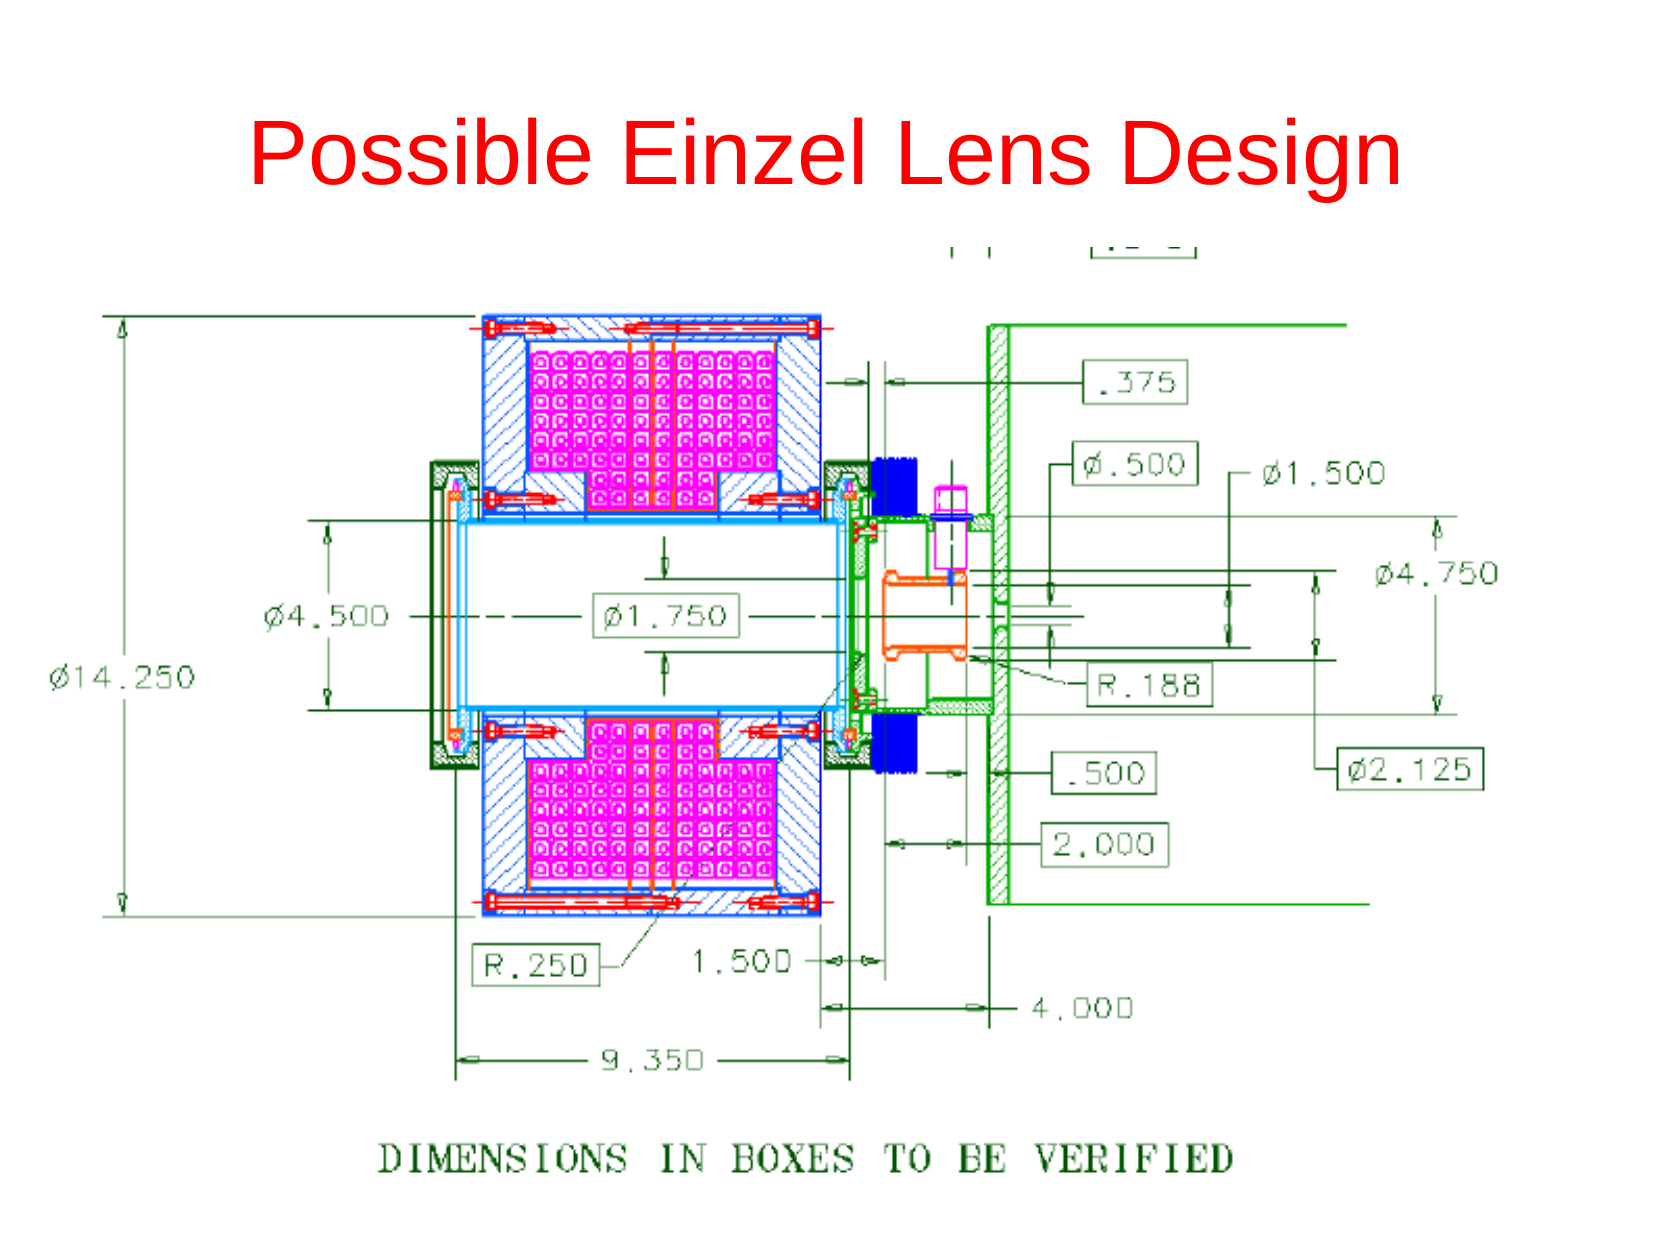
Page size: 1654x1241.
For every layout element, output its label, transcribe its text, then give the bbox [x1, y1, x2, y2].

picture [7, 247, 1608, 1241]
title Possible Einzel Lens Design [82, 56, 1571, 247]
